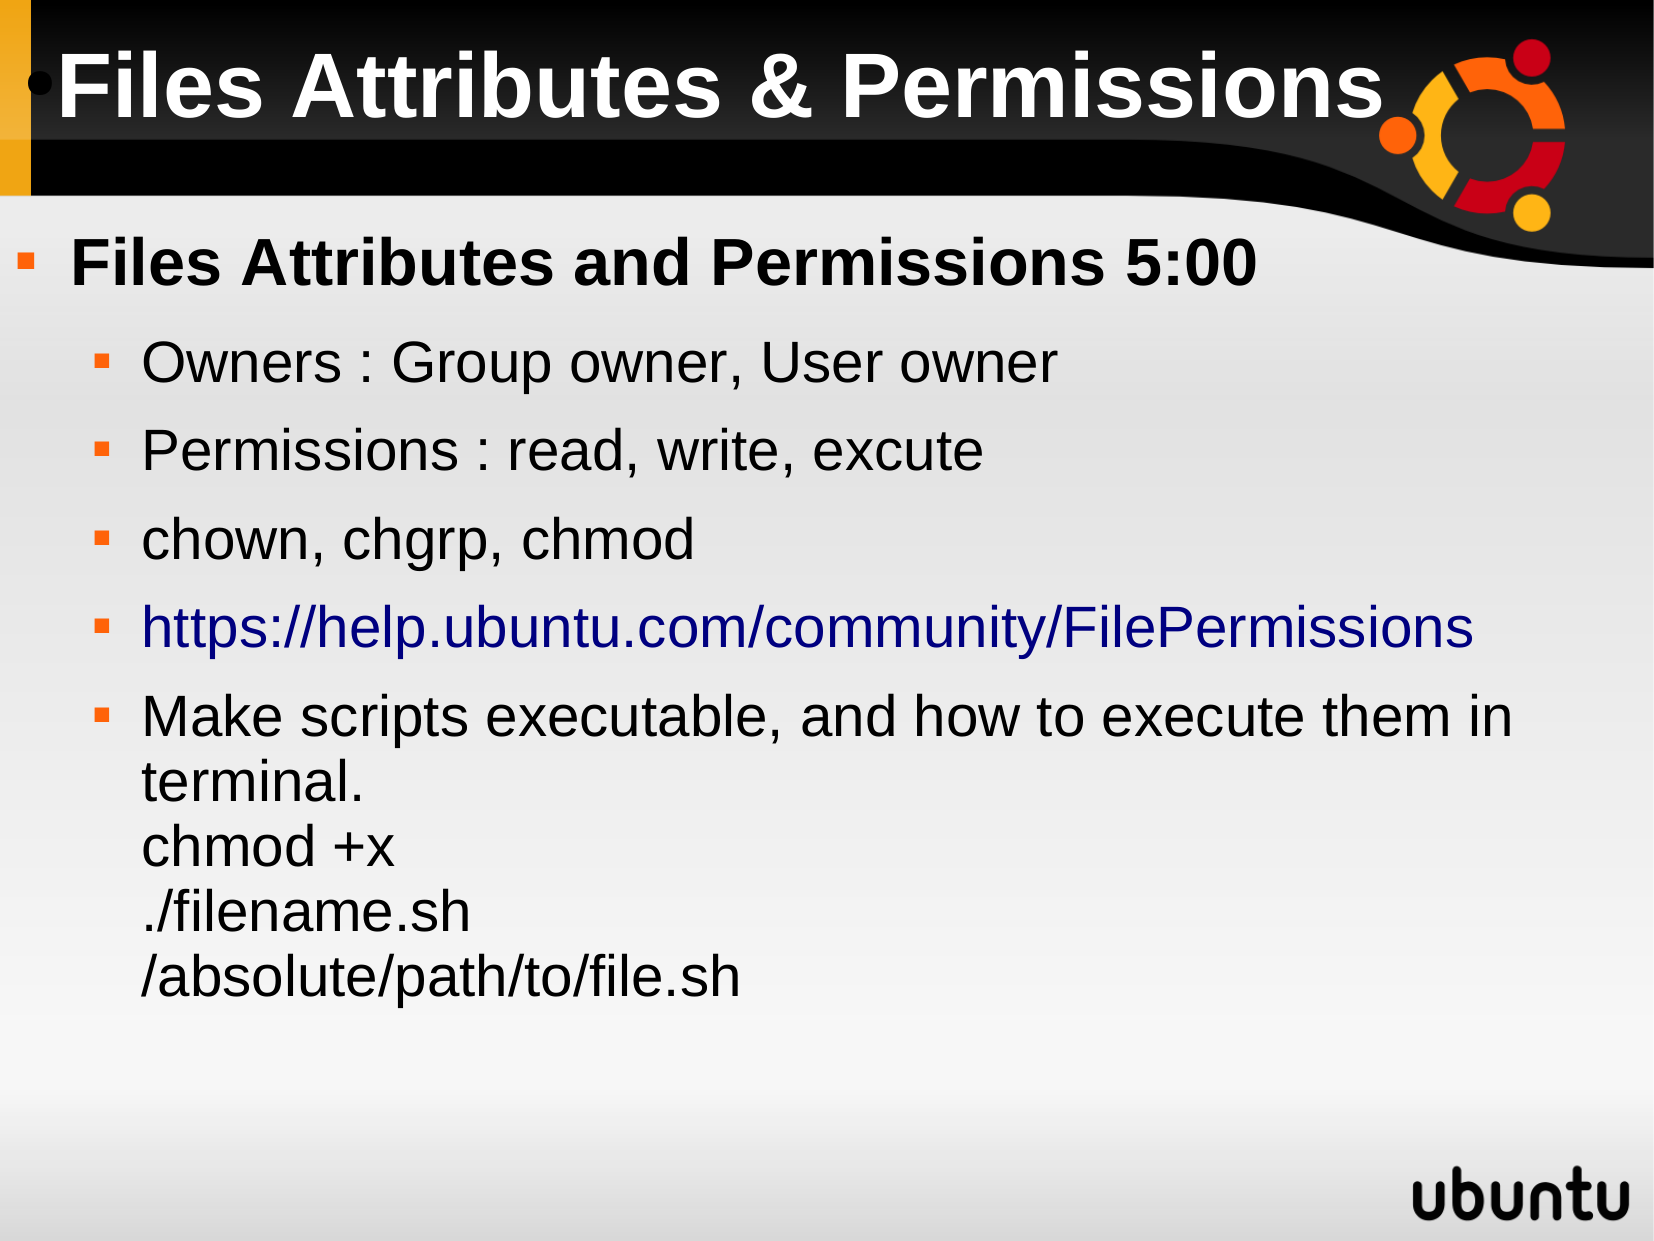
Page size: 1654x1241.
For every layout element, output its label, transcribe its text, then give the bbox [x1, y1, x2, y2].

list Files Attributes and Permissions 5:00 Owners : Group owner, User owner Permissions : read, write, excute chown, chgrp, chmod https://help.ubuntu.com/community/FilePermissions Make scripts executable, and how to execute them in terminal. chmod +x ./filename.sh /absolute/path/to/file.sh [0, 225, 1651, 1109]
title Files Attributes & Permissions [23, 0, 1512, 190]
picture [0, 0, 1654, 1241]
